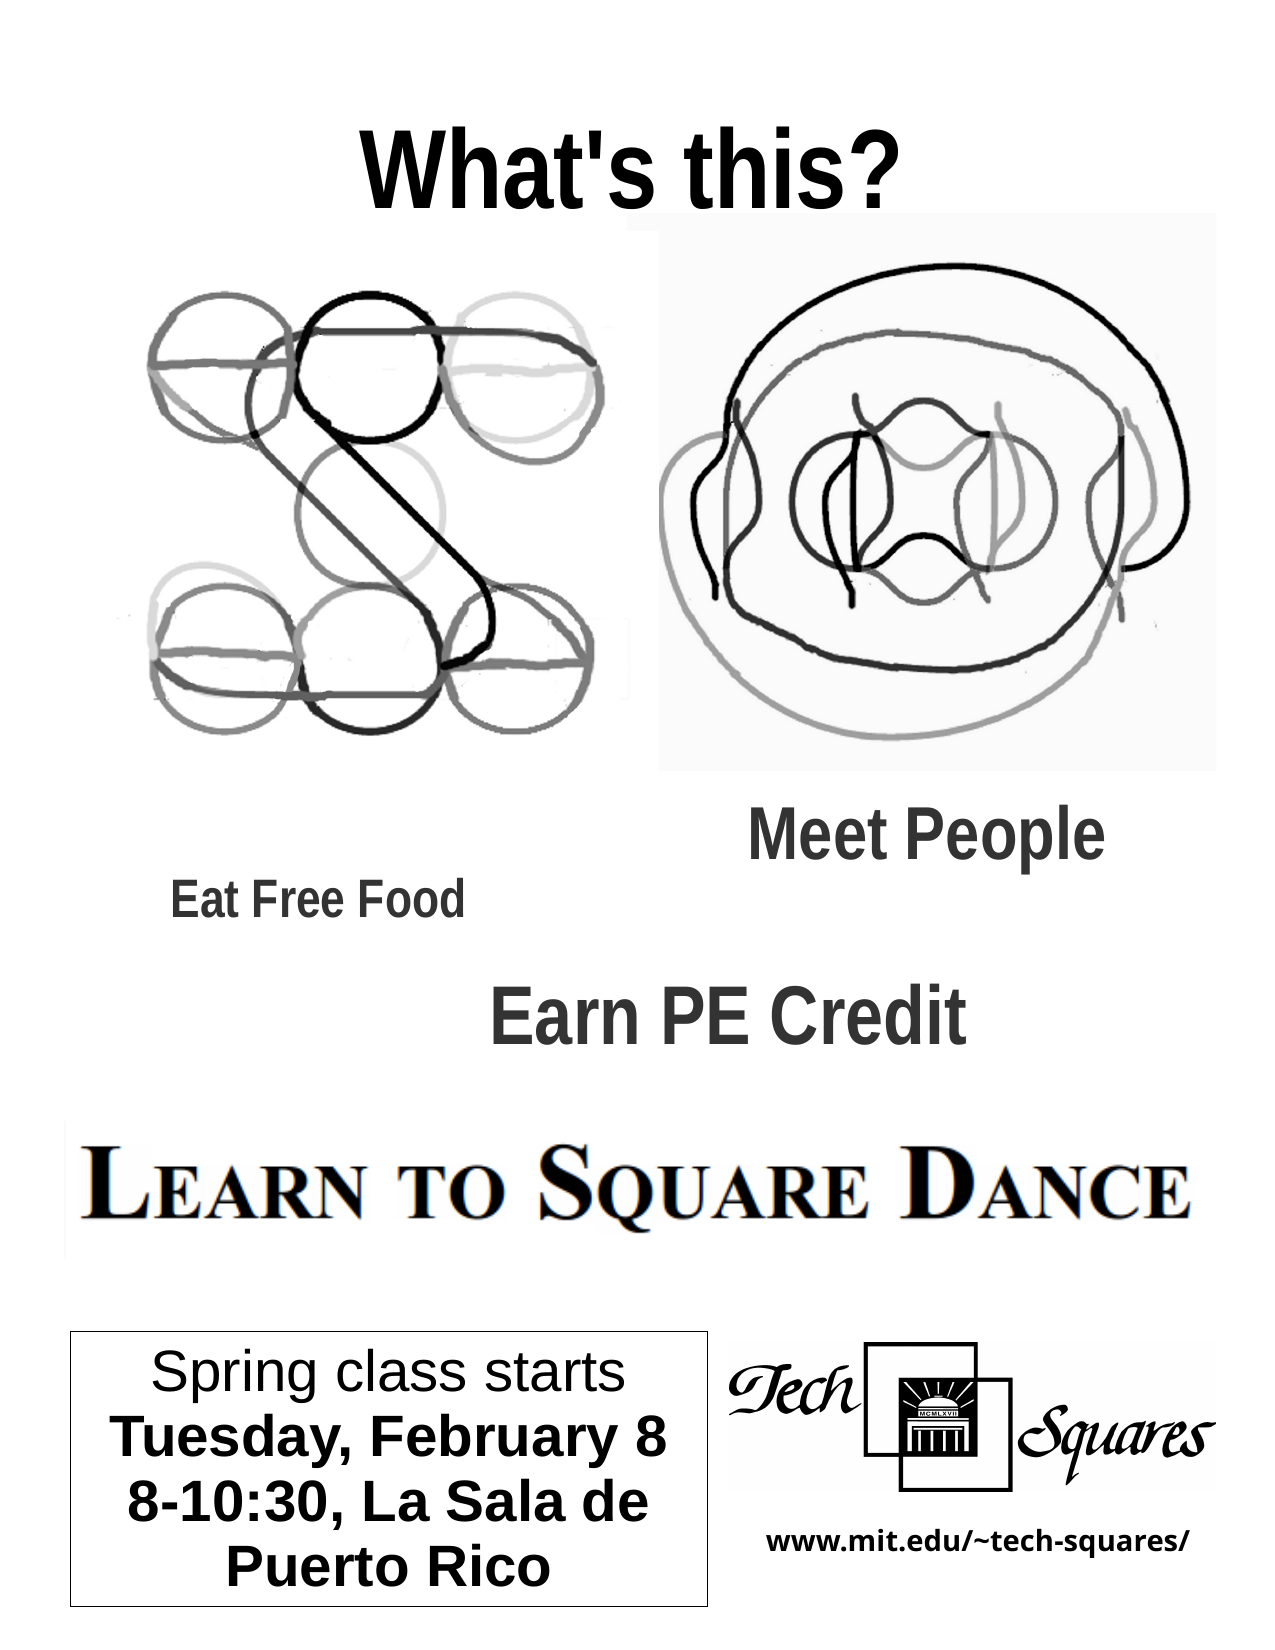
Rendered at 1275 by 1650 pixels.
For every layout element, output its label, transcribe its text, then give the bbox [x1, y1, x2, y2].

picture [728, 1341, 1217, 1472]
text_box What's this? [58, 96, 1205, 242]
text_box www.mit.edu/~tech-squares/ [708, 1472, 1275, 1557]
picture [85, 213, 1217, 772]
text_box Meet People [637, 781, 1217, 884]
text_box Eat Free Food [0, 859, 638, 973]
picture [64, 1121, 1214, 1259]
text_box Spring class starts Tuesday, February 8 8-10:30, La Sala de Puerto Rico [70, 1331, 708, 1607]
text_box Earn PE Credit [372, 959, 1085, 1072]
